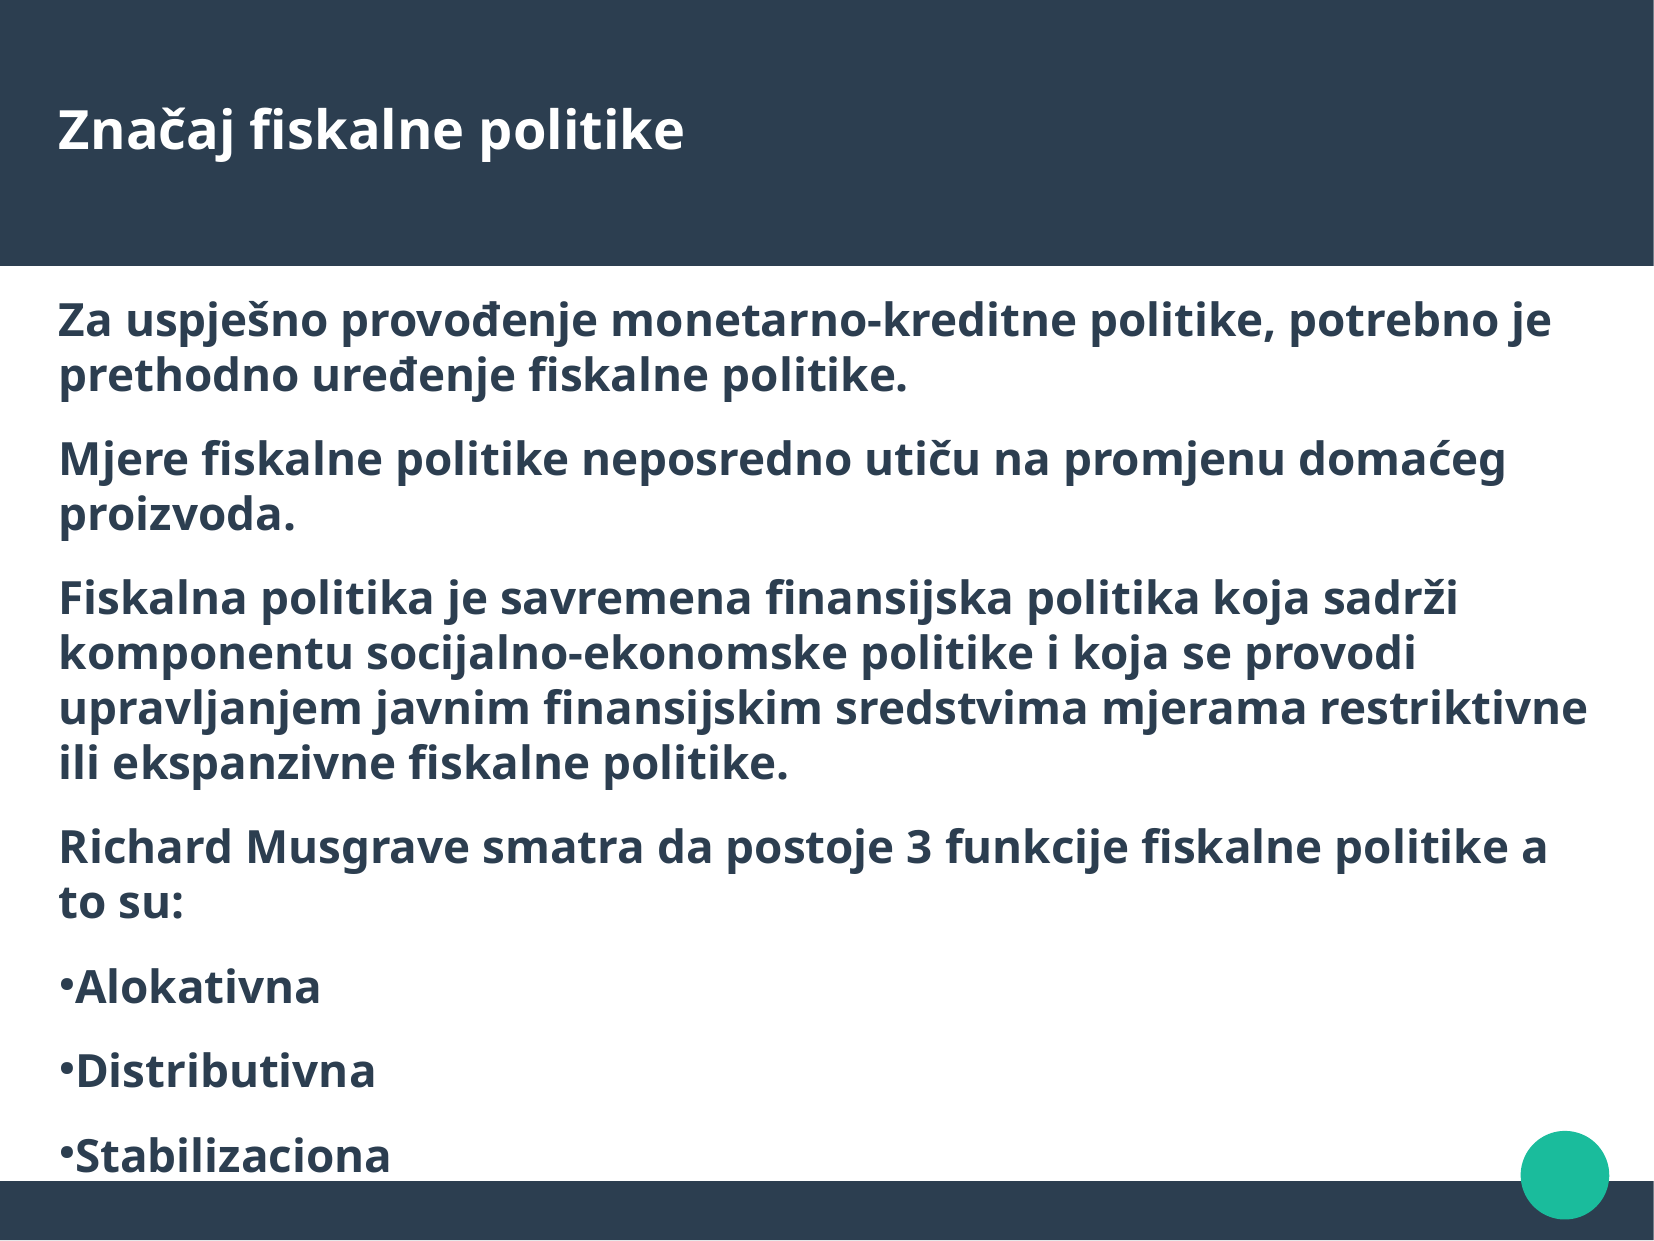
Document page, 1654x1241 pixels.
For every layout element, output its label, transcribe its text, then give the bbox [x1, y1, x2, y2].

title Značaj fiskalne politike [59, 49, 1595, 207]
list Za uspješno provođenje monetarno-kreditne politike, potrebno je prethodno uređenje fiskalne politike. Mjere fiskalne politike neposredno utiču na promjenu domaćeg proizvoda. Fiskalna politika je savremena finansijska politika koja sadrži komponentu socijalno-ekonomske politike i koja se provodi upravljanjem javnim finansijskim sredstvima mjerama restriktivne ili ekspanzivne fiskalne politike. Richard Musgrave smatra da postoje 3 funkcije fiskalne politike a to su: Alokativna Distributivna Stabilizaciona [59, 290, 1595, 1191]
